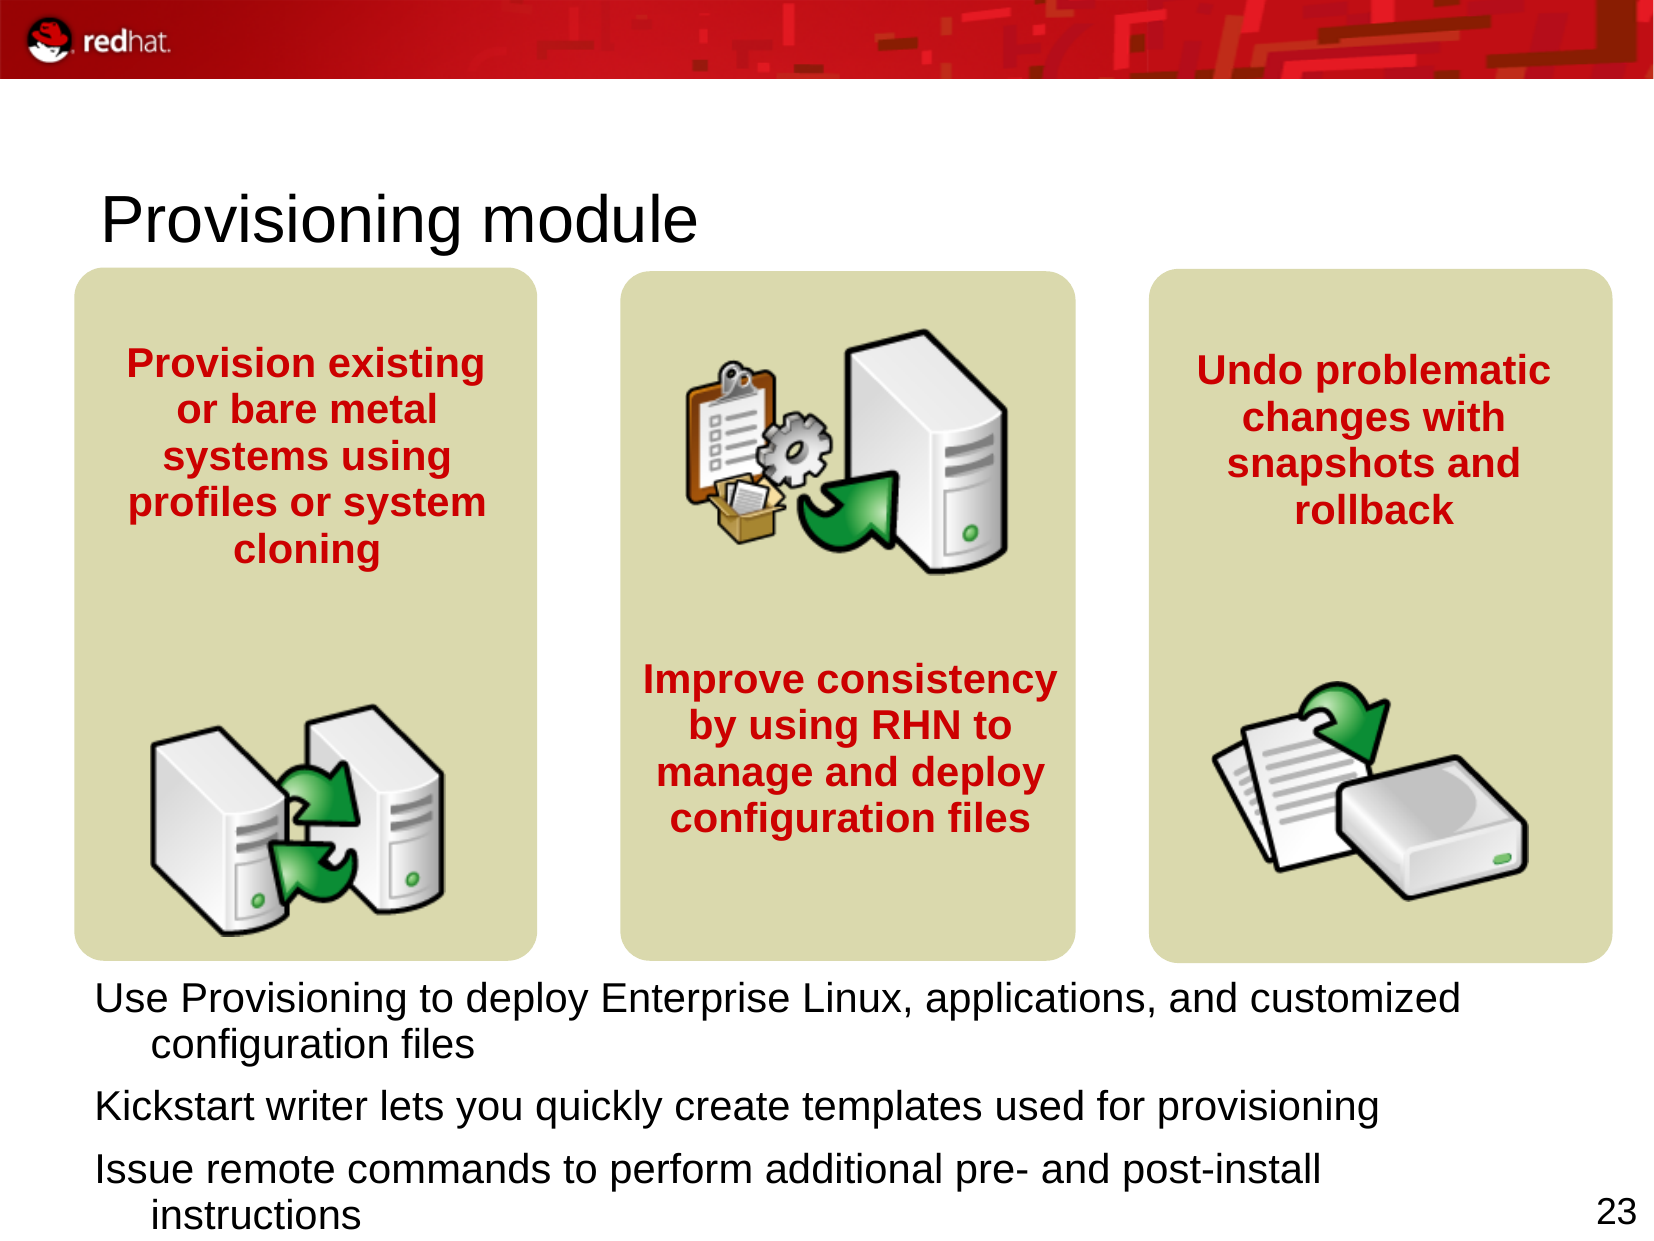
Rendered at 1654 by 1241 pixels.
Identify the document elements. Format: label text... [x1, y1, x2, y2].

text_box Improve consistency by using RHN to manage and deploy configuration files [613, 648, 1088, 971]
text_box [74, 267, 538, 961]
text_box Undo problematic changes with snapshots and rollback [1150, 339, 1598, 683]
picture [1211, 681, 1529, 902]
text_box [1148, 268, 1613, 964]
picture [0, 0, 1654, 79]
picture [685, 325, 1011, 576]
title Provisioning module [100, 171, 1506, 267]
picture [150, 700, 446, 937]
text_box [620, 271, 1076, 648]
list Use Provisioning to deploy Enterprise Linux, applications, and customized configuration files Kickstart writer lets you quickly create templates used for provisioning Issue remote commands to perform additional pre- and post-install instructions [94, 974, 1500, 1241]
text_box Provision existing or bare metal systems using profiles or system cloning [87, 332, 525, 727]
